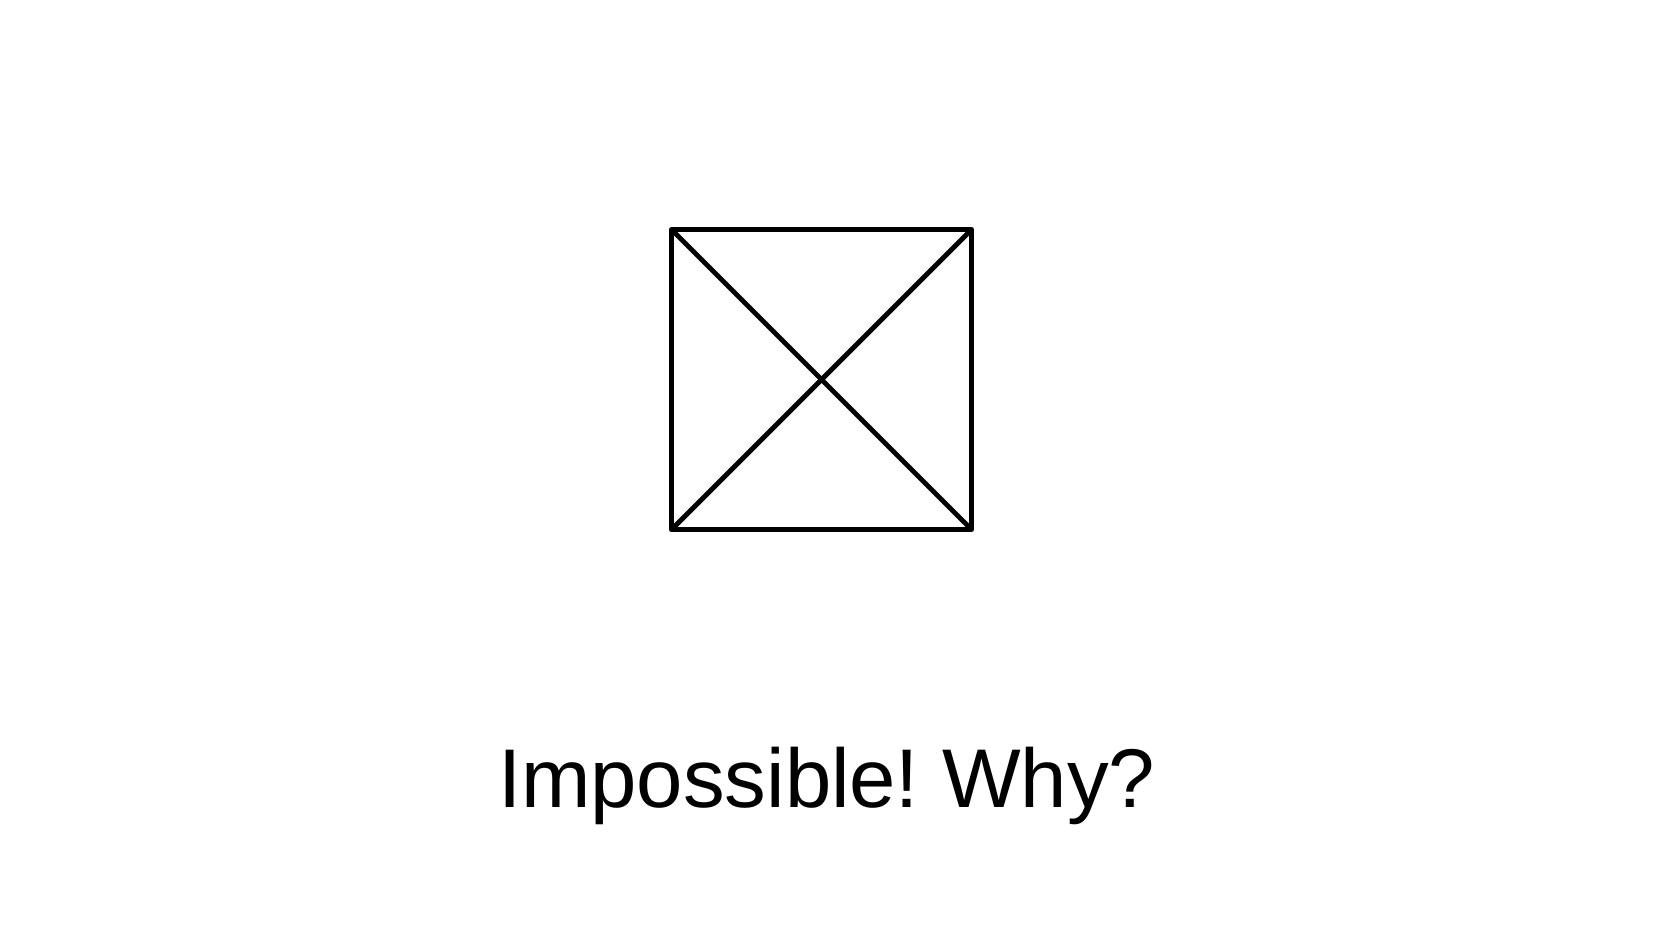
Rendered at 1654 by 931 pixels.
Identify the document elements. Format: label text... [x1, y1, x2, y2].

text_box [826, 234, 972, 525]
text_box Impossible! Why? [483, 724, 1171, 833]
text_box [676, 384, 967, 530]
text_box [676, 229, 967, 375]
text_box [637, 234, 817, 525]
